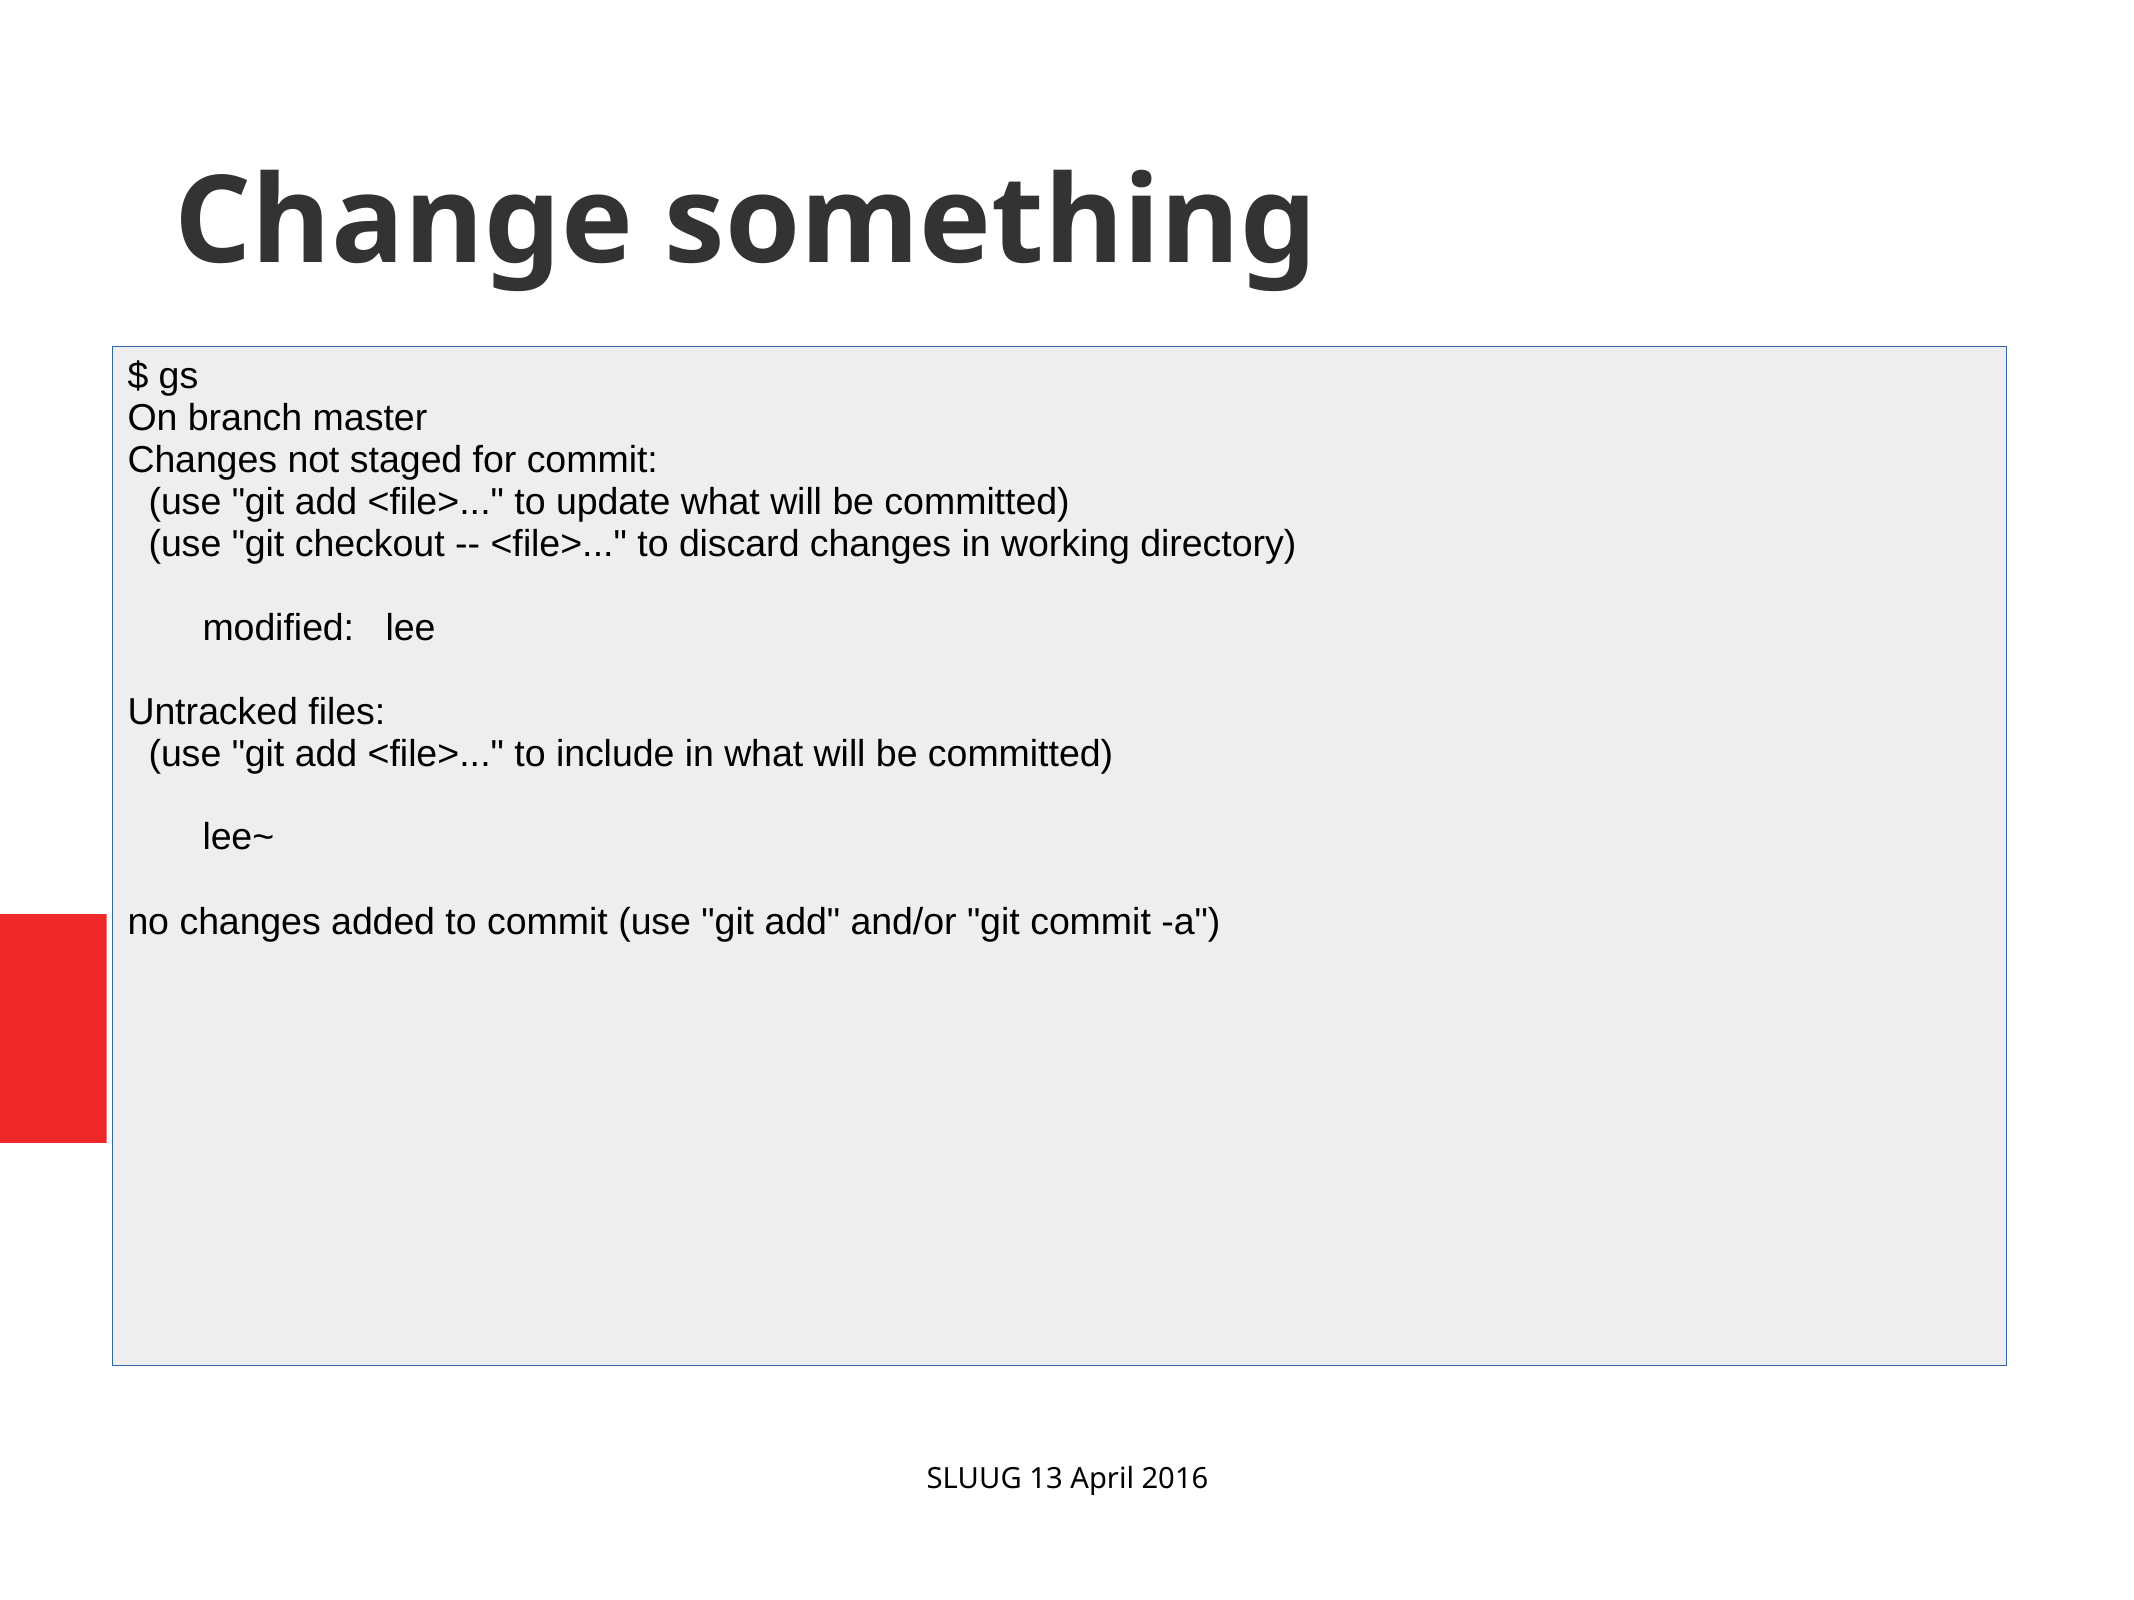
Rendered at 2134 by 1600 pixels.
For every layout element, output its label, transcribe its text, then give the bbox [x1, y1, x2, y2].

title Change something [174, 62, 1988, 347]
text_box $ gs On branch master Changes not staged for commit: (use "git add <file>..." to update what will be committed) (use "git checkout -- <file>..." to discard changes in working directory) modified: lee Untracked files: (use "git add <file>..." to include in what will be committed) lee~ no changes added to commit (use "git add" and/or "git commit -a") [113, 347, 2007, 1366]
